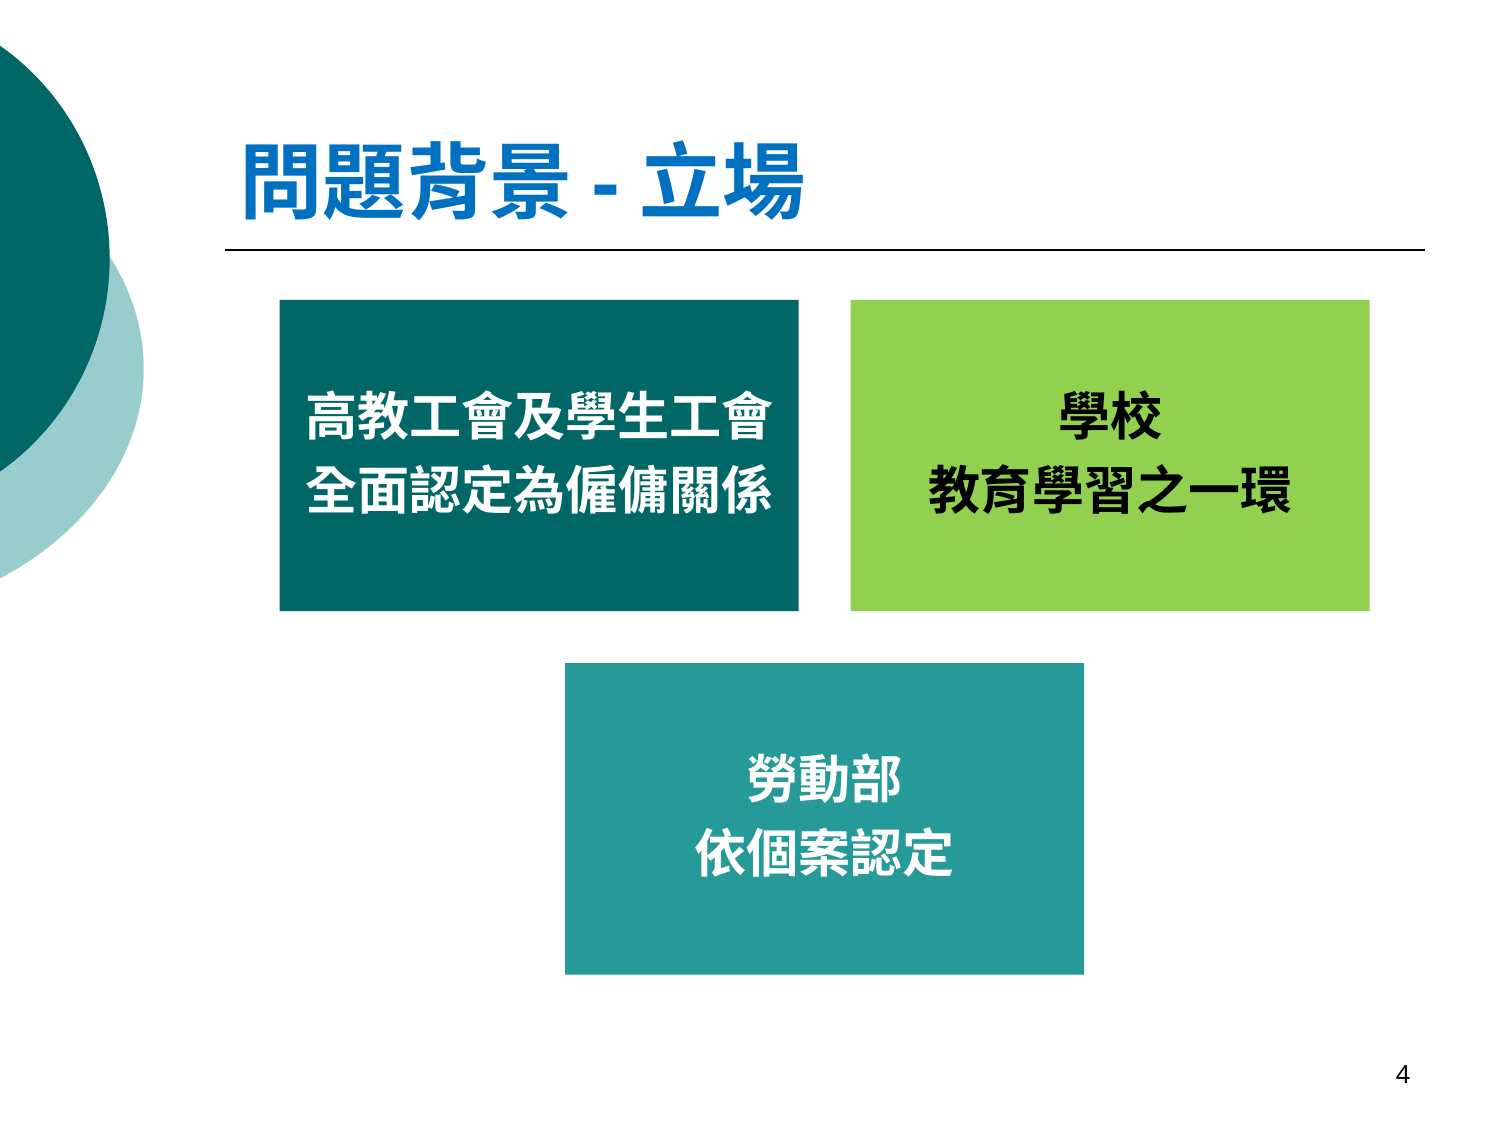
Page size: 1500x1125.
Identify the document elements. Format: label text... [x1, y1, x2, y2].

slide_number <number> [1074, 1025, 1425, 1100]
text_box 高教工會及學生工會 全面認定為僱傭關係 [279, 299, 799, 612]
title 問題背景-立場 [224, 49, 1425, 237]
text_box 學校 教育學習之一環 [850, 299, 1370, 612]
text_box 勞動部 依個案認定 [565, 663, 1085, 975]
